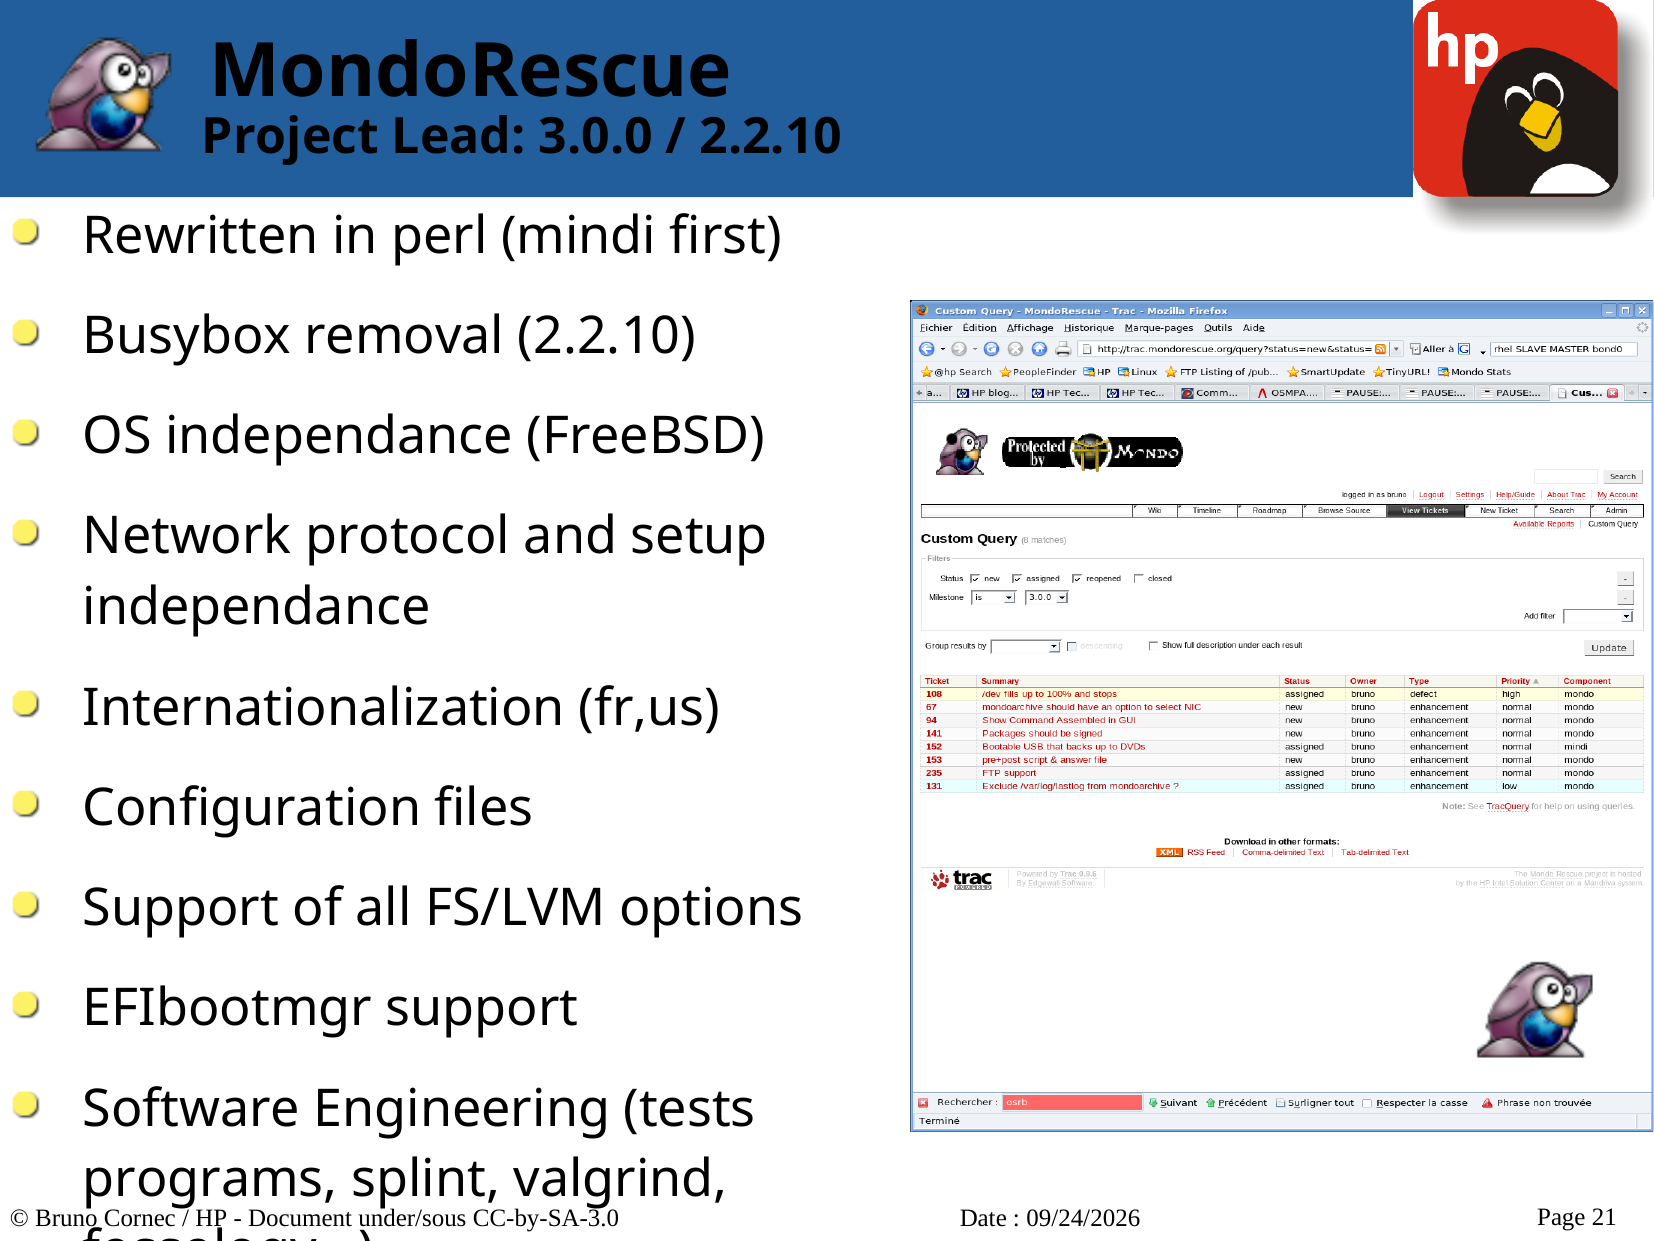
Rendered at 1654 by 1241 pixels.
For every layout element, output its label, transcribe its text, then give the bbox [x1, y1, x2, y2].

picture [910, 300, 1654, 1132]
picture [1413, 0, 1654, 235]
list Rewritten in perl (mindi first) Busybox removal (2.2.10) OS independance (FreeBSD) Network protocol and setup independance Internationalization (fr,us) Configuration files Support of all FS/LVM options EFIbootmgr support Software Engineering (tests programs, splint, valgrind, fossology...) [0, 197, 902, 1160]
title Project Lead: 3.0.0 / 2.2.10 [201, 32, 1191, 241]
picture [0, 0, 211, 197]
